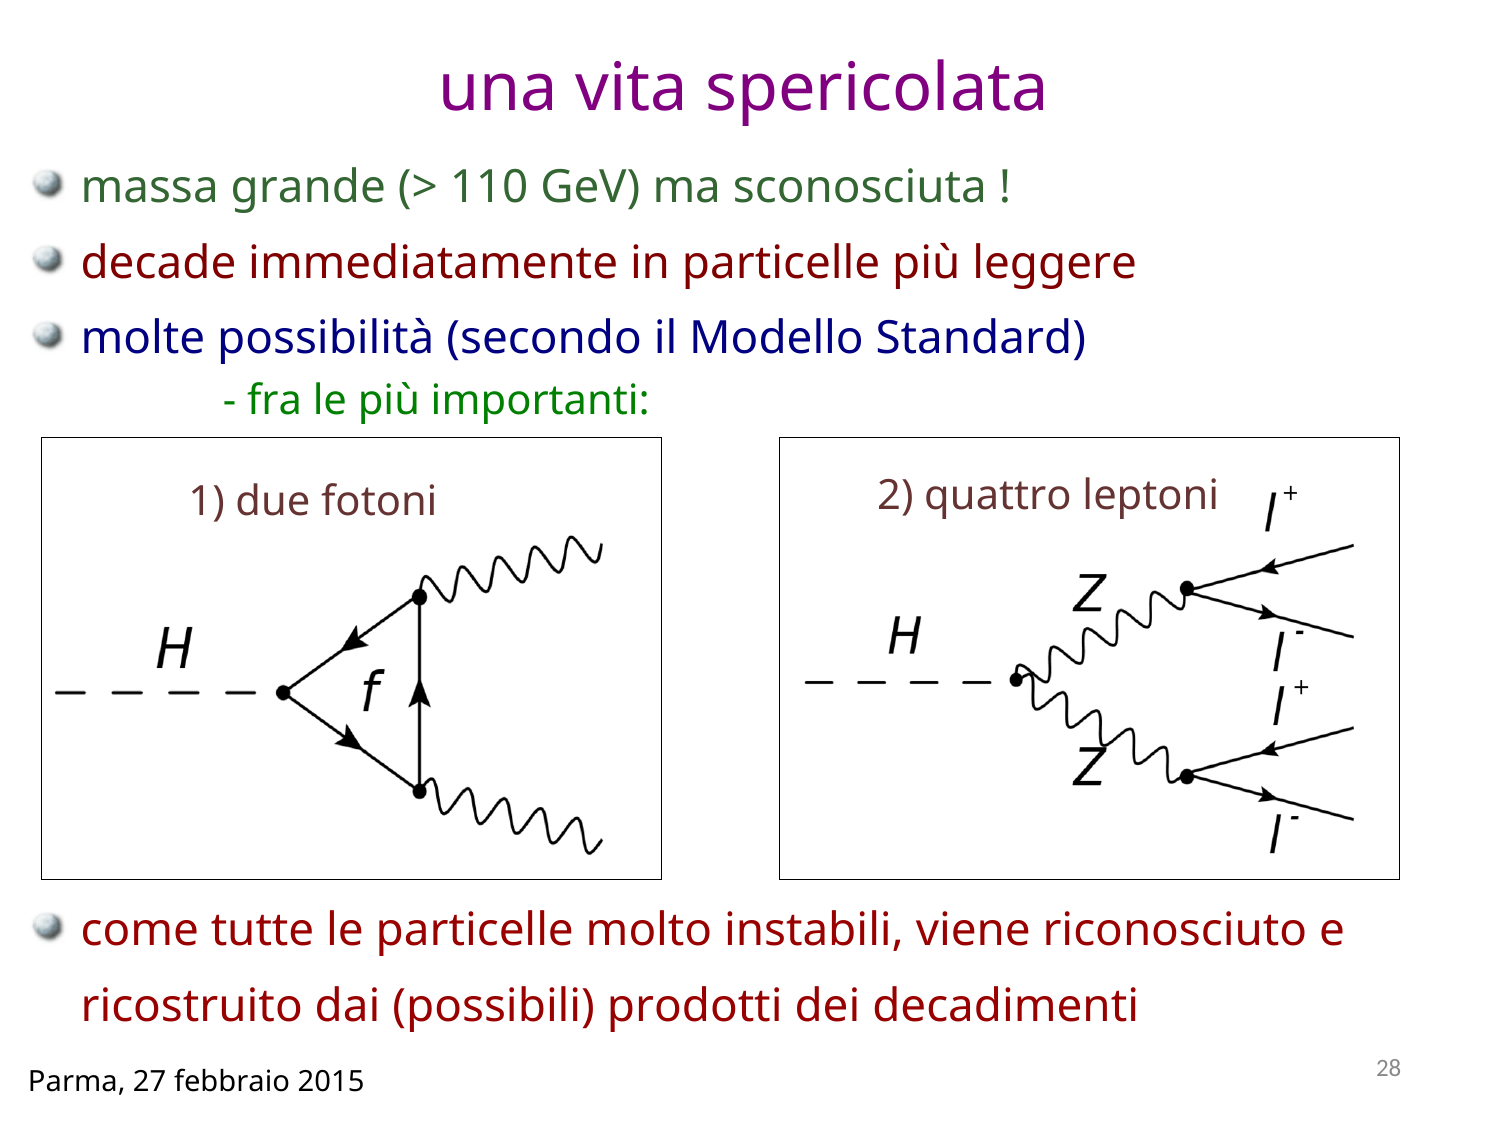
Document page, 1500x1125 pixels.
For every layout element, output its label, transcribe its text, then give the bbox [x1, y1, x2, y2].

list massa grande (> 110 GeV) ma sconosciuta ! decade immediatamente in particelle più leggere molte possibilità (secondo il Modello Standard) - fra le più importanti: come tutte le particelle molto instabili, viene riconosciuto e ricostruito dai (possibili) prodotti dei decadimenti [25, 135, 1480, 1069]
text_box <number> [1074, 1069, 1417, 1095]
title 1) due fotoni [42, 439, 585, 564]
picture [53, 532, 607, 859]
picture [803, 477, 1358, 862]
title 2) quattro leptoni [785, 433, 1312, 558]
title una vita spericolata [34, 25, 1454, 135]
